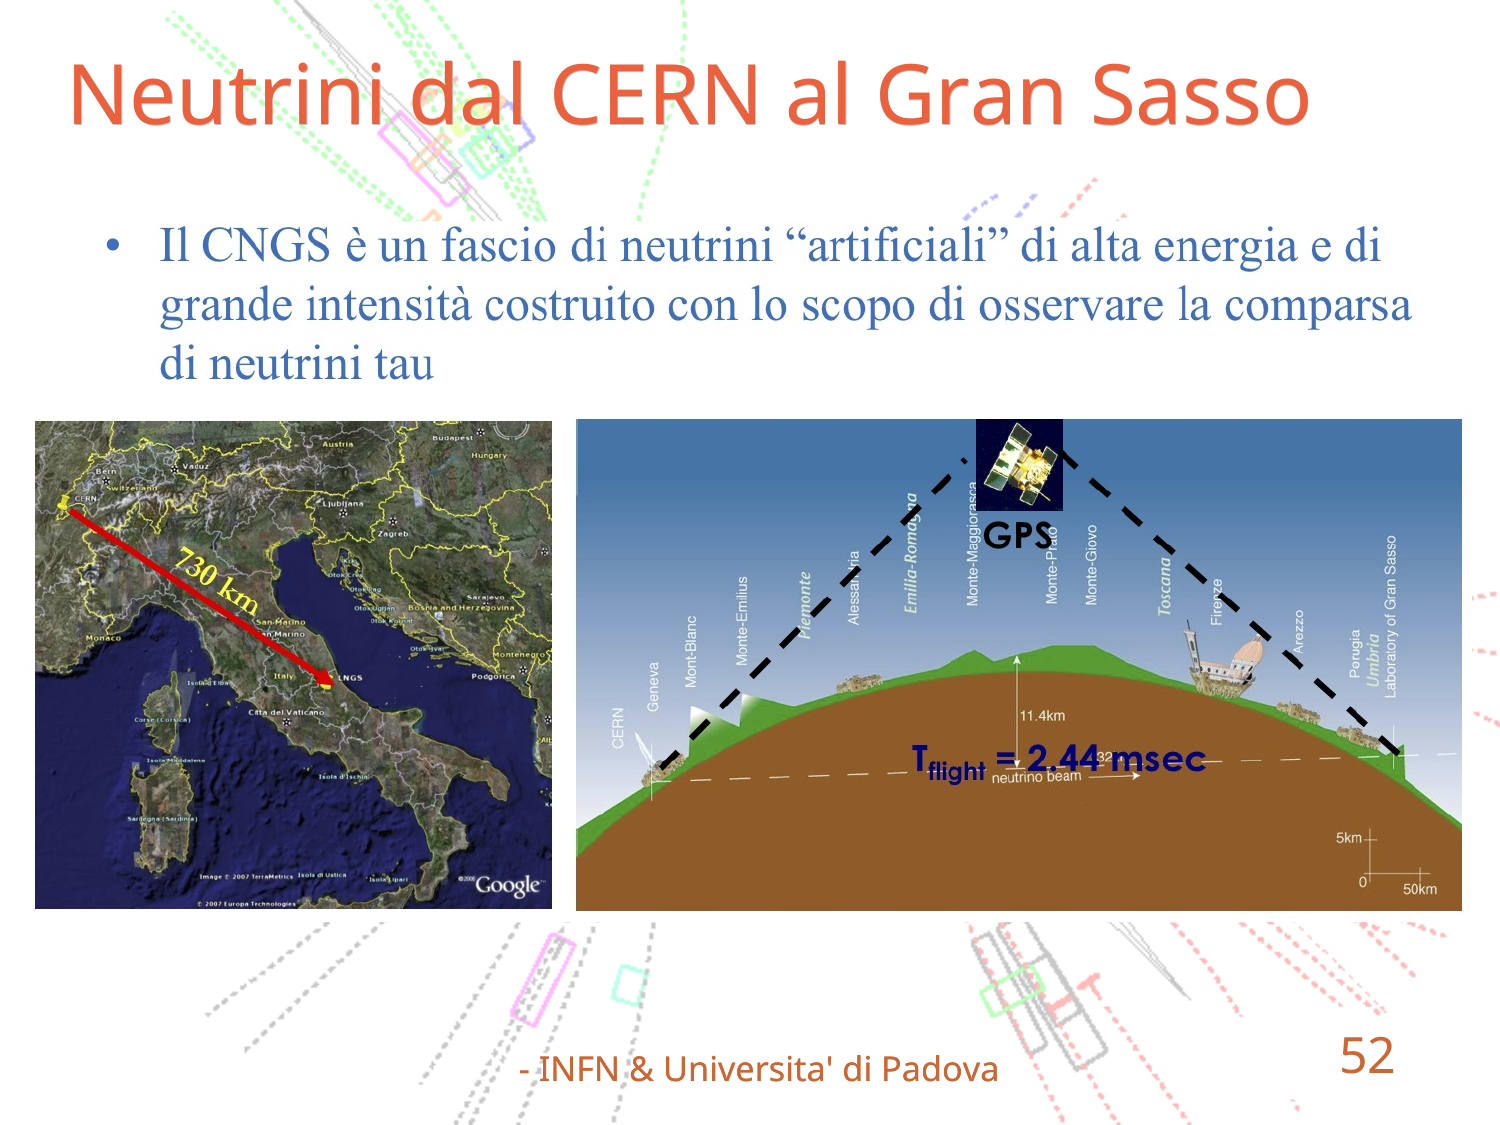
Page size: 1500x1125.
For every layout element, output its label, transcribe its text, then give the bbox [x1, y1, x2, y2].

picture [0, 0, 1500, 1125]
text_box Neutrini dal CERN al Gran Sasso [51, 34, 1447, 149]
